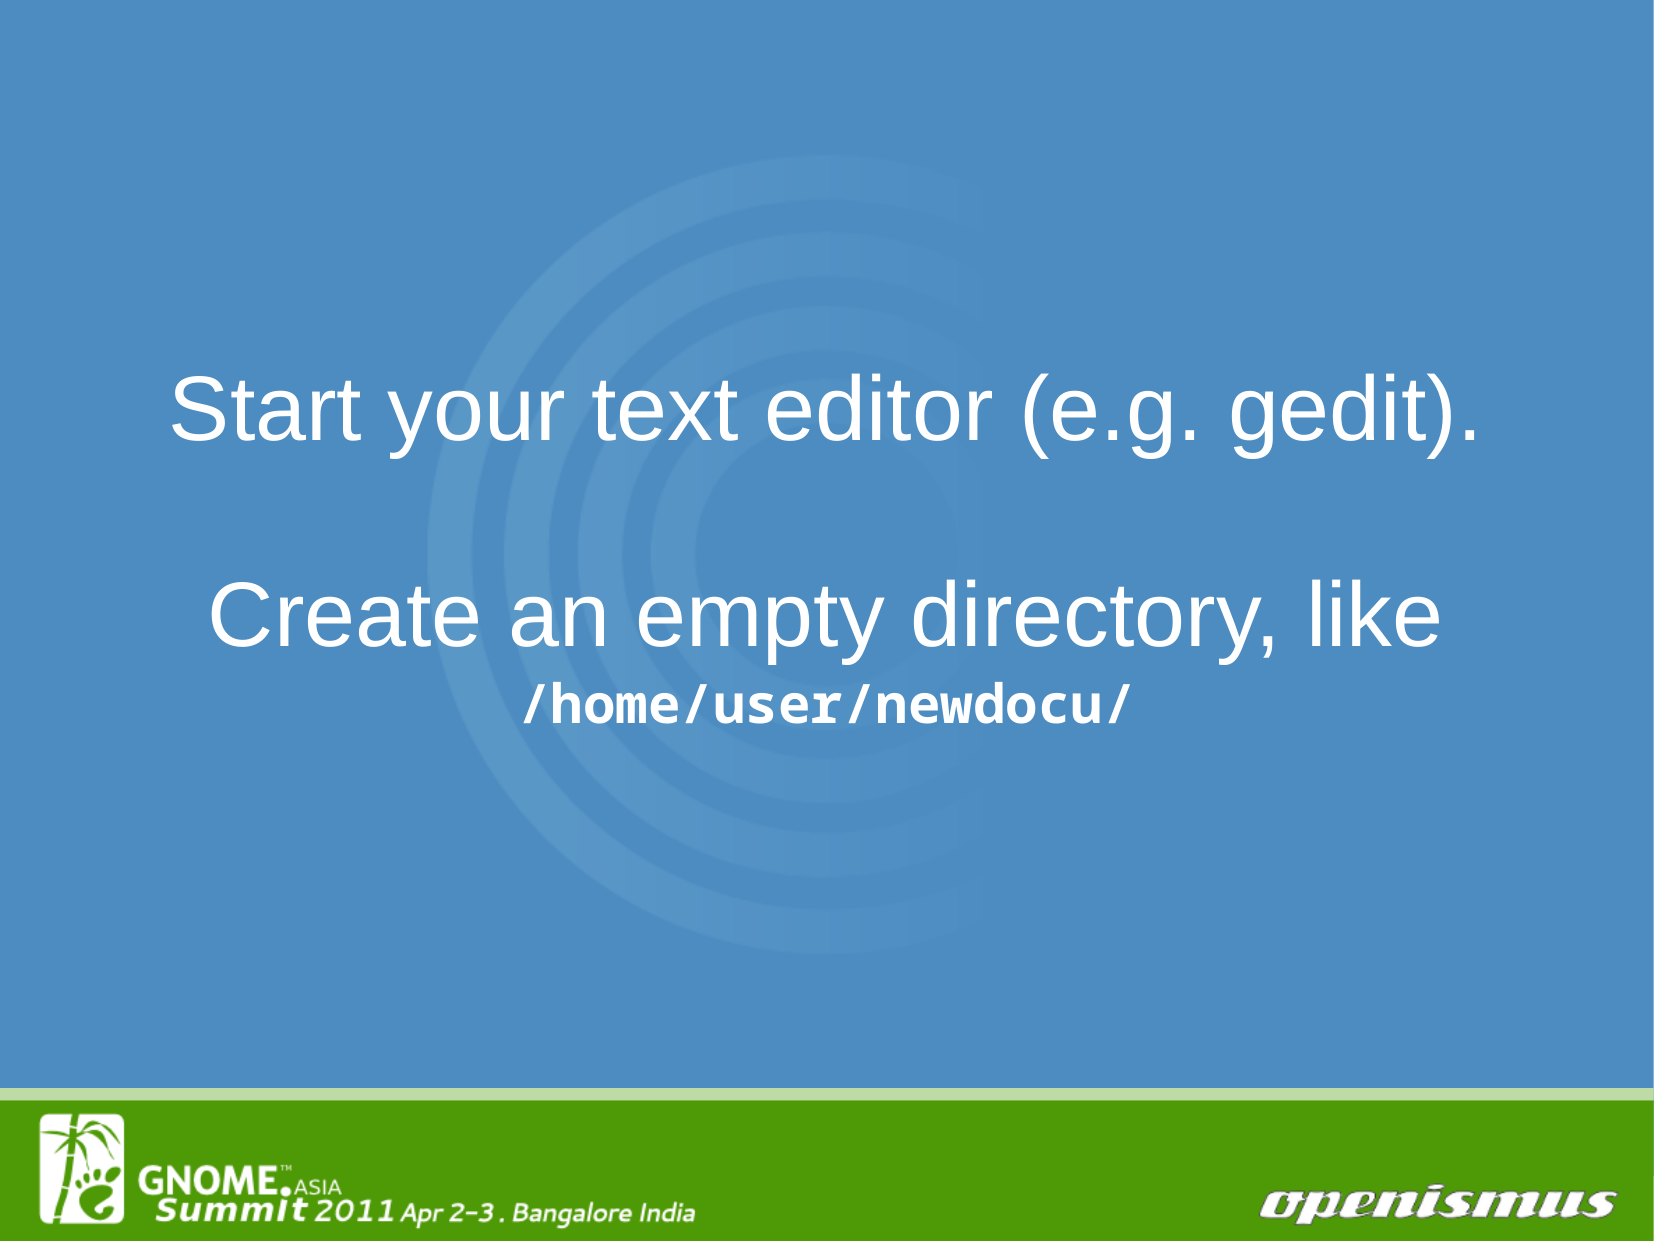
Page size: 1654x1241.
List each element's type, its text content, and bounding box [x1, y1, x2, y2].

title Start your text editor (e.g. gedit). Create an empty directory, like /home/user/newdocu/ [82, 363, 1571, 734]
picture [0, 0, 1654, 1241]
